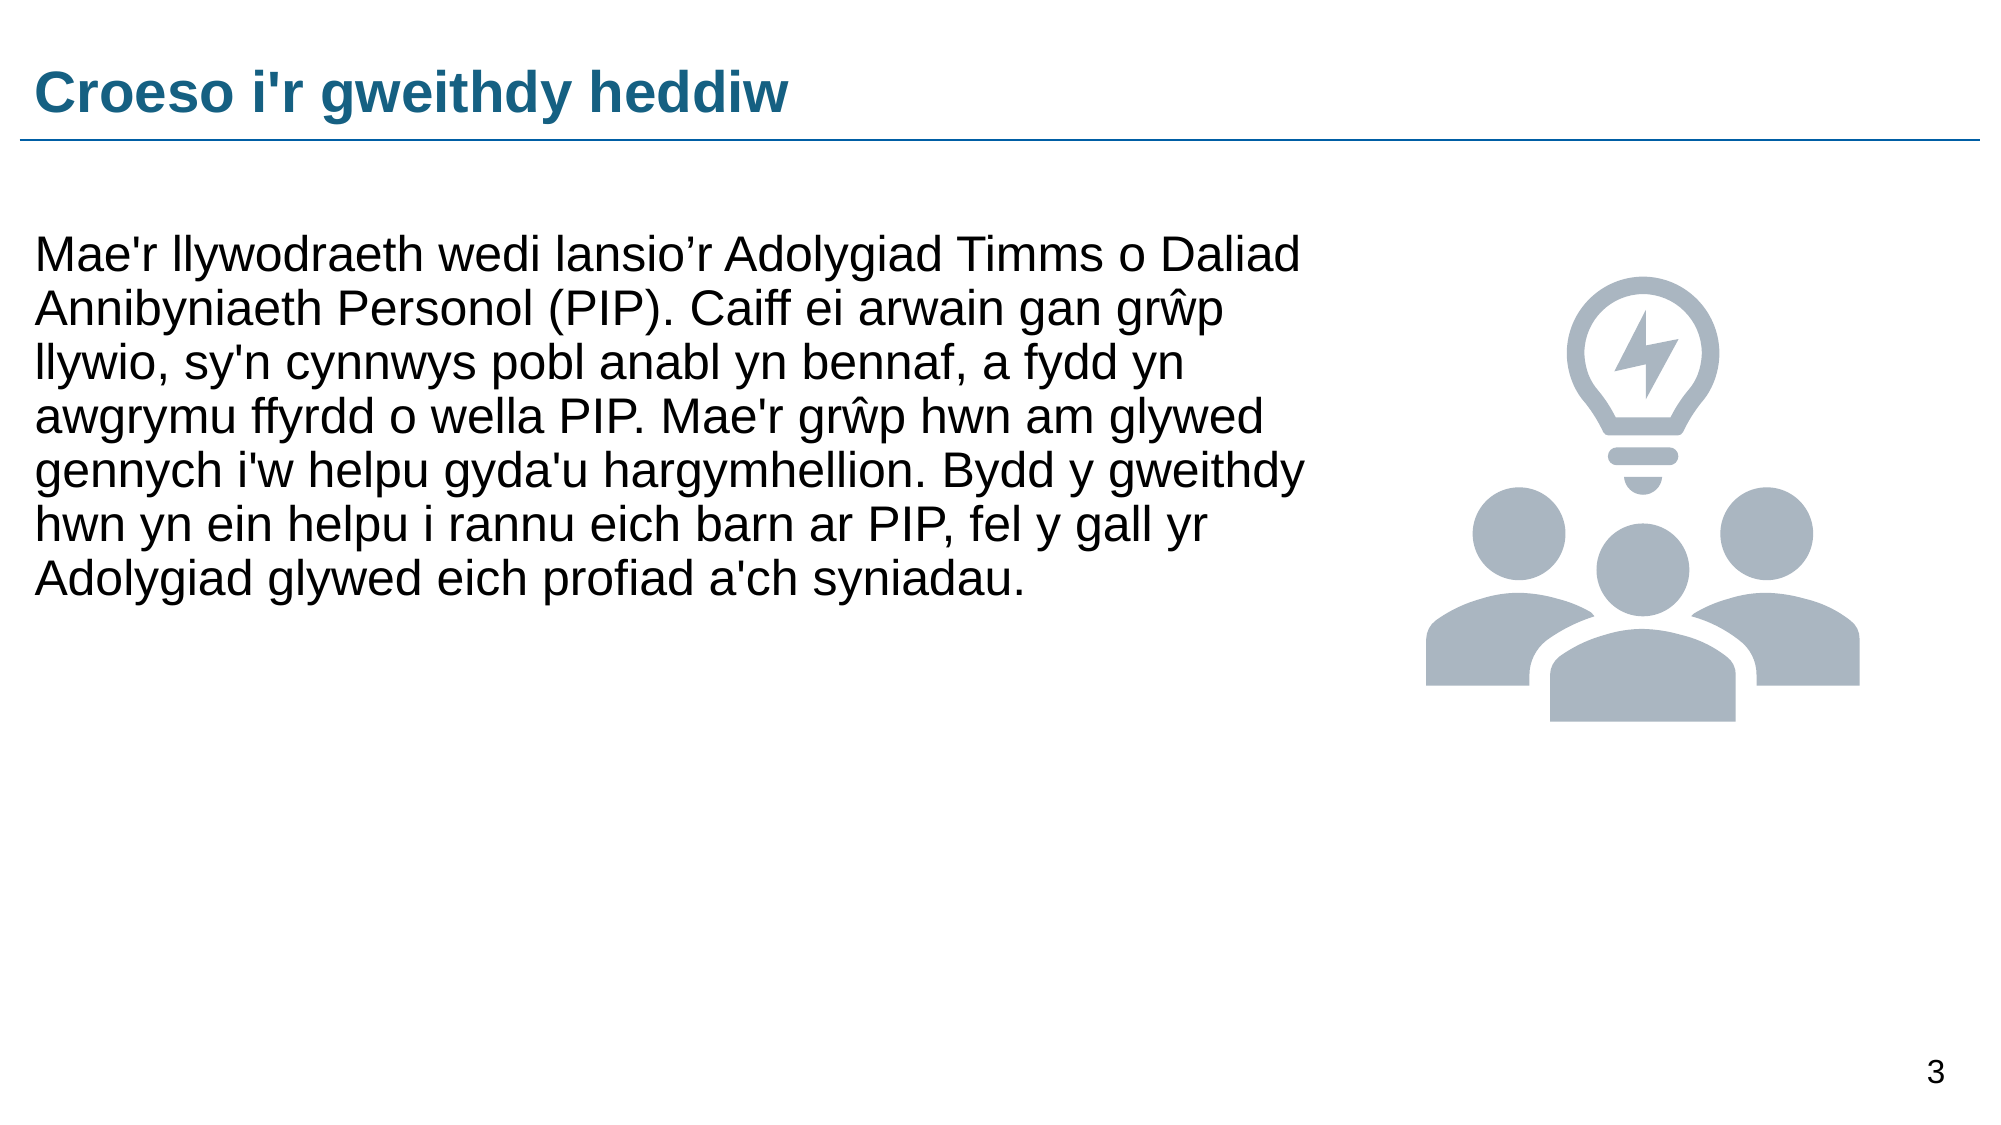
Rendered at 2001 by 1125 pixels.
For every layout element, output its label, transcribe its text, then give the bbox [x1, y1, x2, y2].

title Croeso i'r gweithdy heddiw [19, 47, 1981, 141]
text_box 3 [1911, 1042, 1983, 1103]
picture [1351, 211, 1931, 791]
list Mae'r llywodraeth wedi lansio’r Adolygiad Timms o Daliad Annibyniaeth Personol (PIP). Caiff ei arwain gan grŵp llywio, sy'n cynnwys pobl anabl yn bennaf, a fydd yn awgrymu ffyrdd o wella PIP. Mae'r grŵp hwn am glywed gennych i'w helpu gyda'u hargymhellion. Bydd y gweithdy hwn yn ein helpu i rannu eich barn ar PIP, fel y gall yr Adolygiad glywed eich profiad a'ch syniadau. [19, 140, 1371, 1043]
